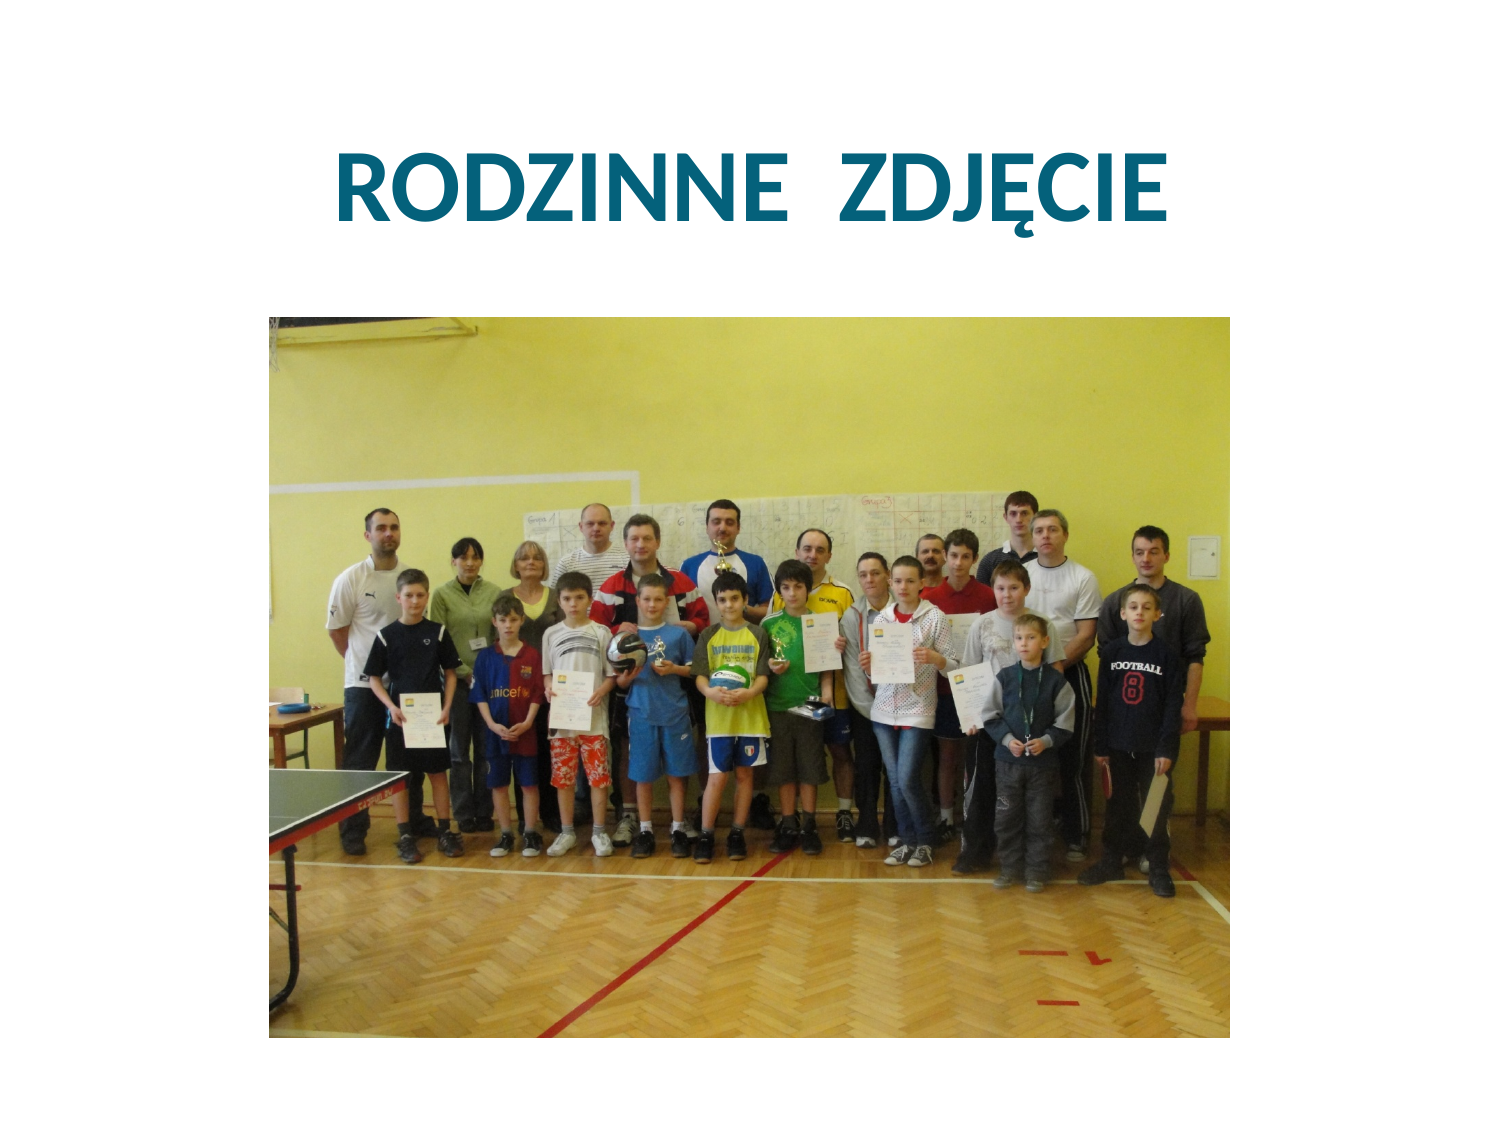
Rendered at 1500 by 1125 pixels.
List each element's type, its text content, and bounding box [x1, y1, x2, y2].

title RODZINNE ZDJĘCIE [76, 101, 1427, 290]
picture [269, 317, 1230, 1038]
